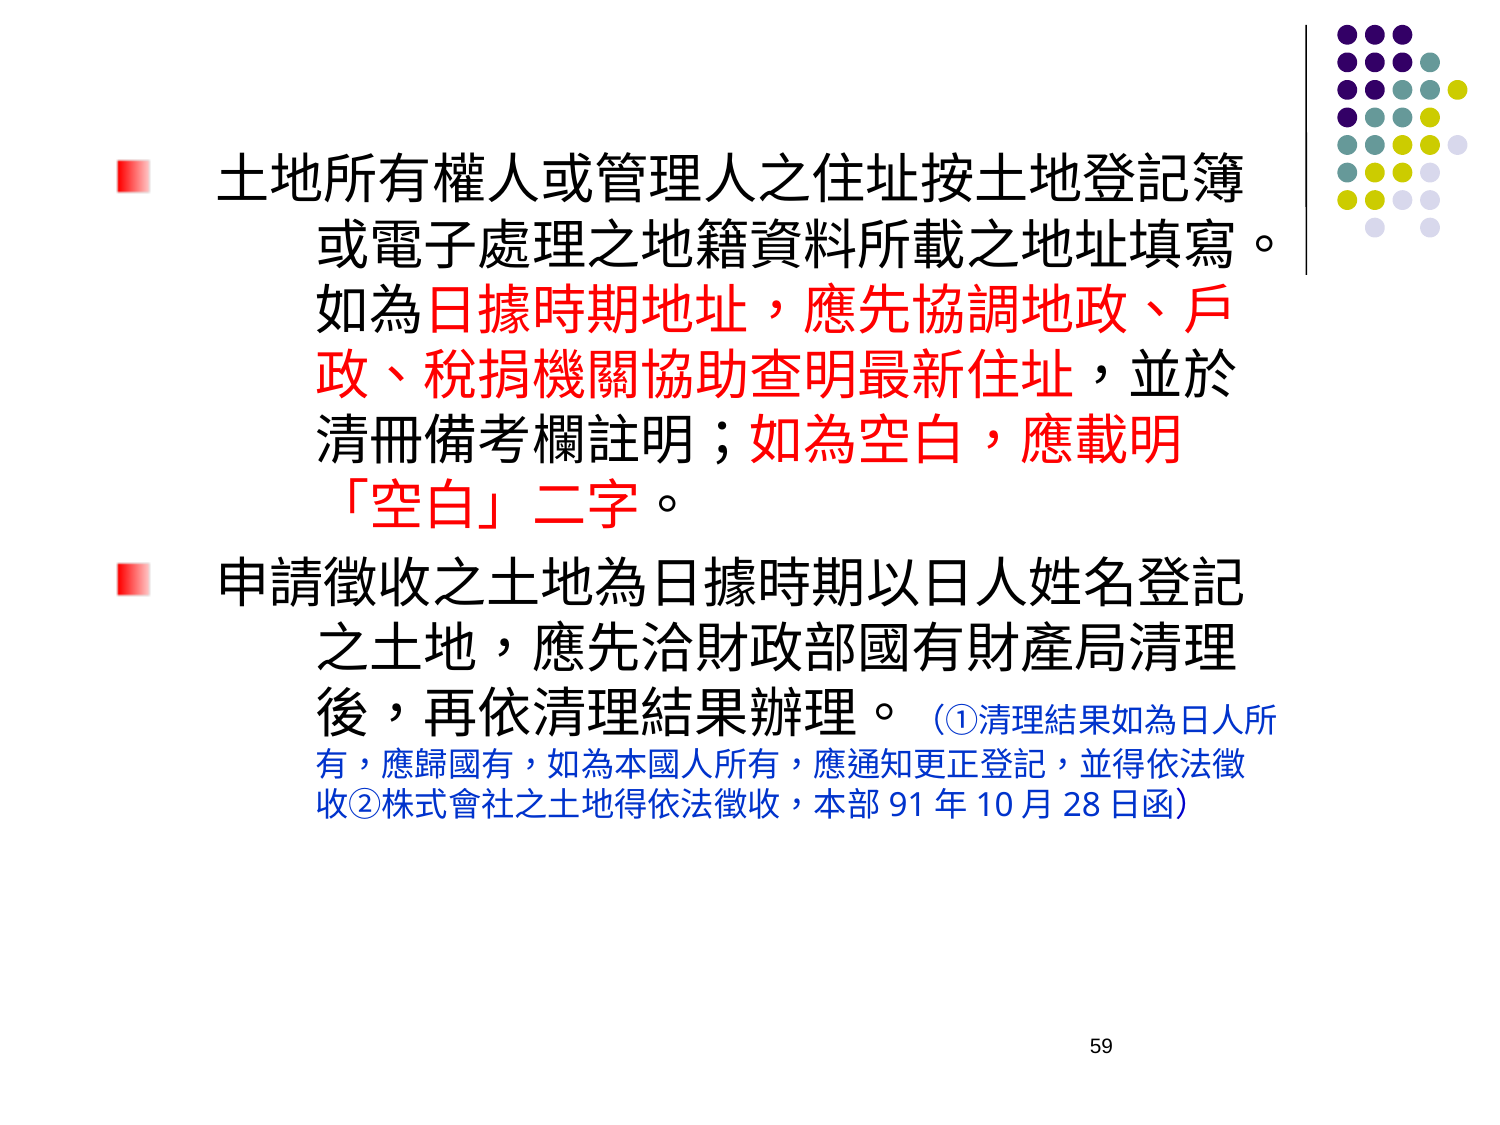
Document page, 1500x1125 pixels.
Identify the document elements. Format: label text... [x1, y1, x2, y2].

text_box [1074, 1025, 1426, 1101]
list 土地所有權人或管理人之住址按土地登記簿或電子處理之地籍資料所載之地址填寫。如為日據時期地址，應先協調地政、戶政、稅捐機關協助查明最新住址，並於清冊備考欄註明；如為空白，應載明「空白」二字。 申請徵收之土地為日據時期以日人姓名登記之土地，應先洽財政部國有財產局清理後，再依清理結果辦理。（①清理結果如為日人所有，應歸國有，如為本國人所有，應通知更正登記，並得依法徵收②株式會社之土地得依法徵收，本部91年10月28日函） [100, 137, 1294, 971]
